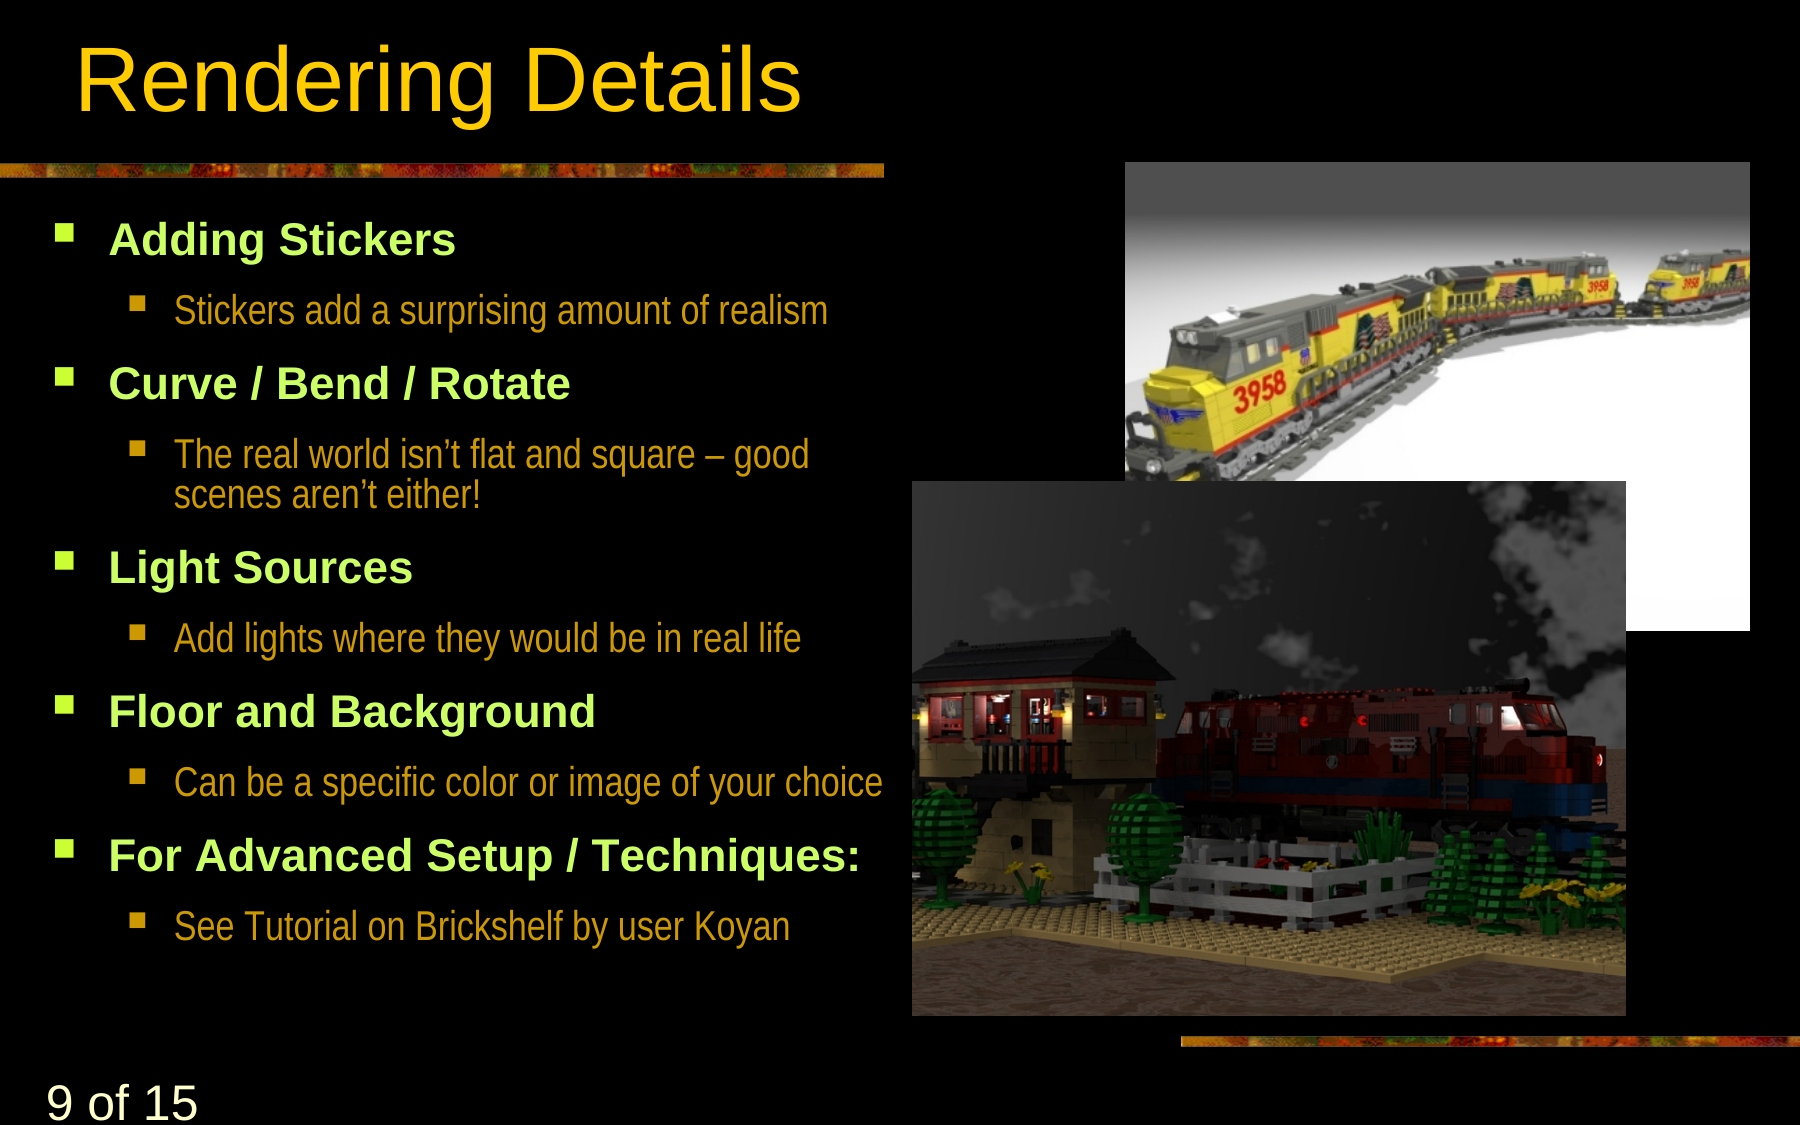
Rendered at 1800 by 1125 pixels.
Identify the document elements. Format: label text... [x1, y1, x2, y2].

title Rendering Details [59, 12, 1761, 138]
picture [912, 162, 1750, 1016]
picture [1181, 1035, 1800, 1050]
list Adding Stickers Stickers add a surprising amount of realism Curve / Bend / Rotate The real world isn’t flat and square – good scenes aren’t either! Light Sources Add lights where they would be in real life Floor and Background Can be a specific color or image of your choice For Advanced Setup / Techniques: See Tutorial on Brickshelf by user Koyan [37, 212, 900, 1026]
picture [0, 162, 884, 182]
